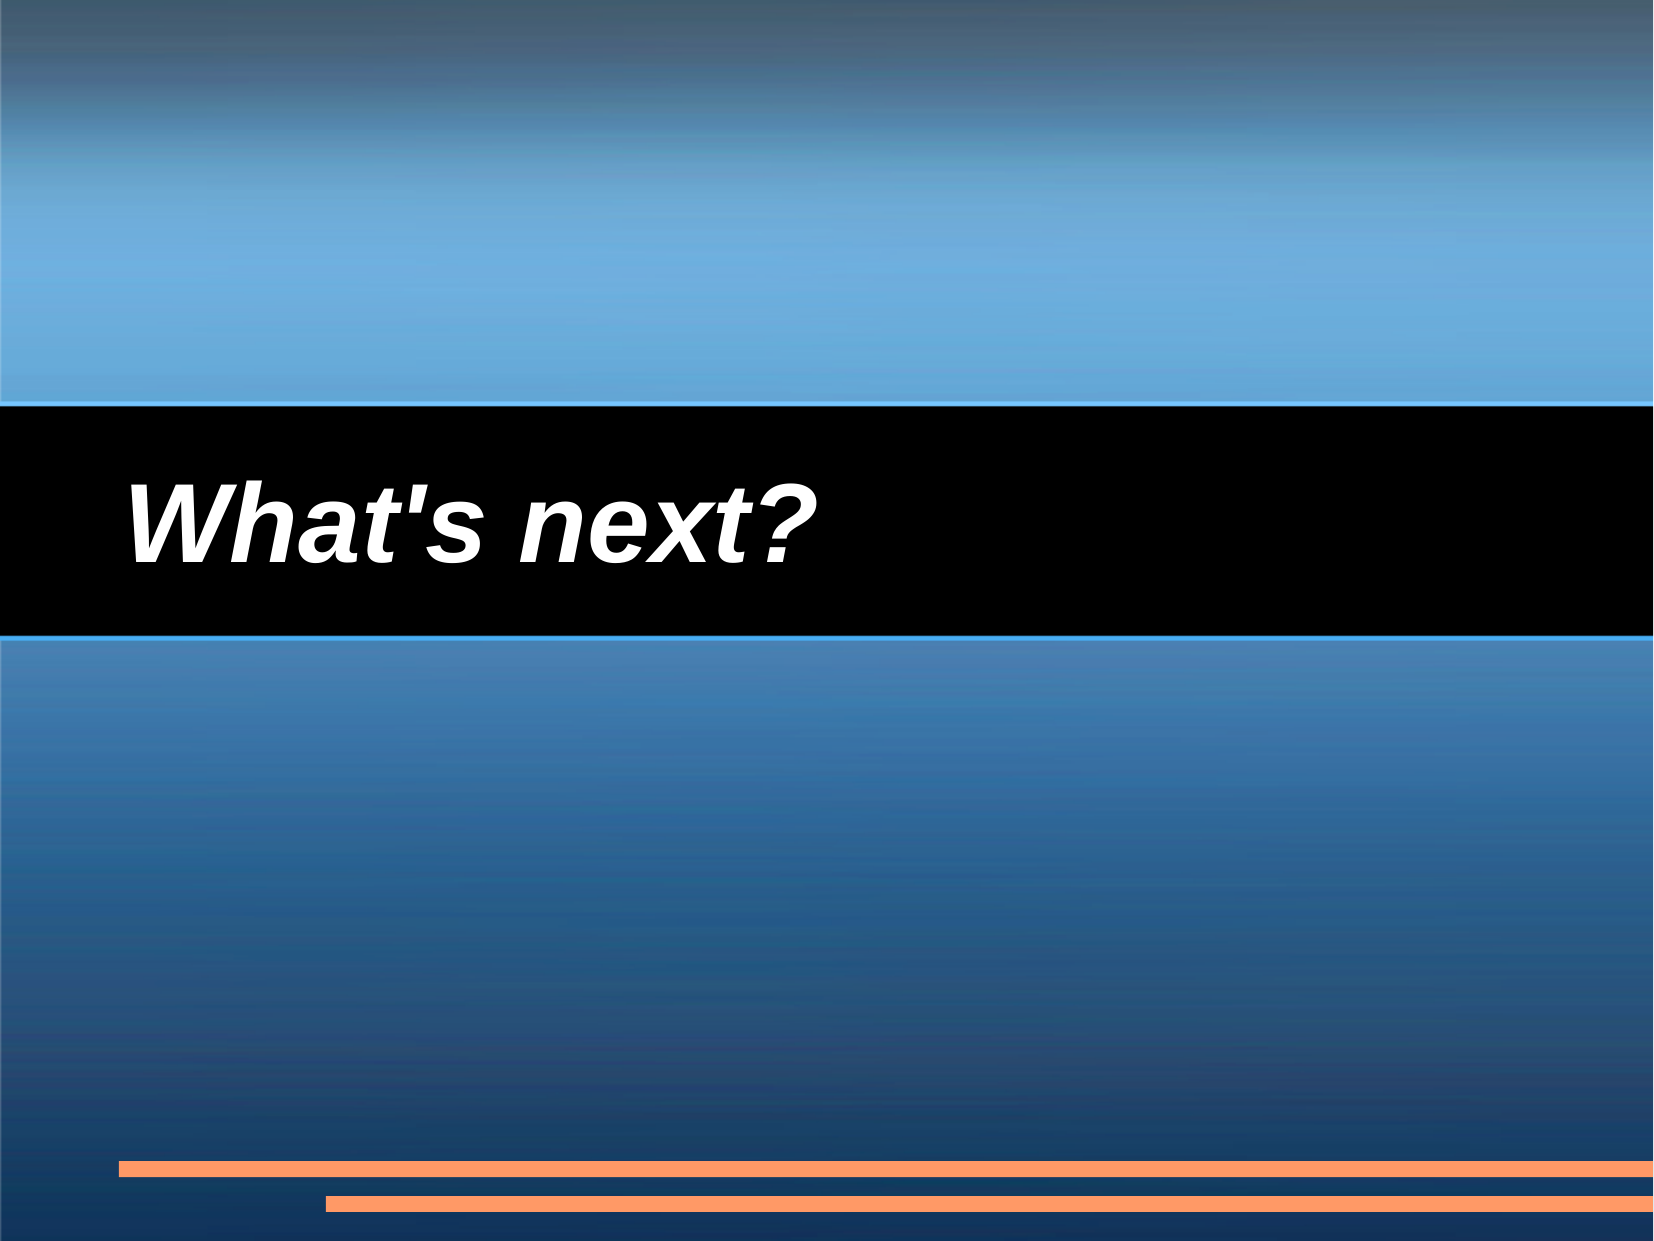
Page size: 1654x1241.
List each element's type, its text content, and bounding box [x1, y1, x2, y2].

title What's next? [123, 419, 1536, 627]
picture [0, 0, 1654, 1241]
